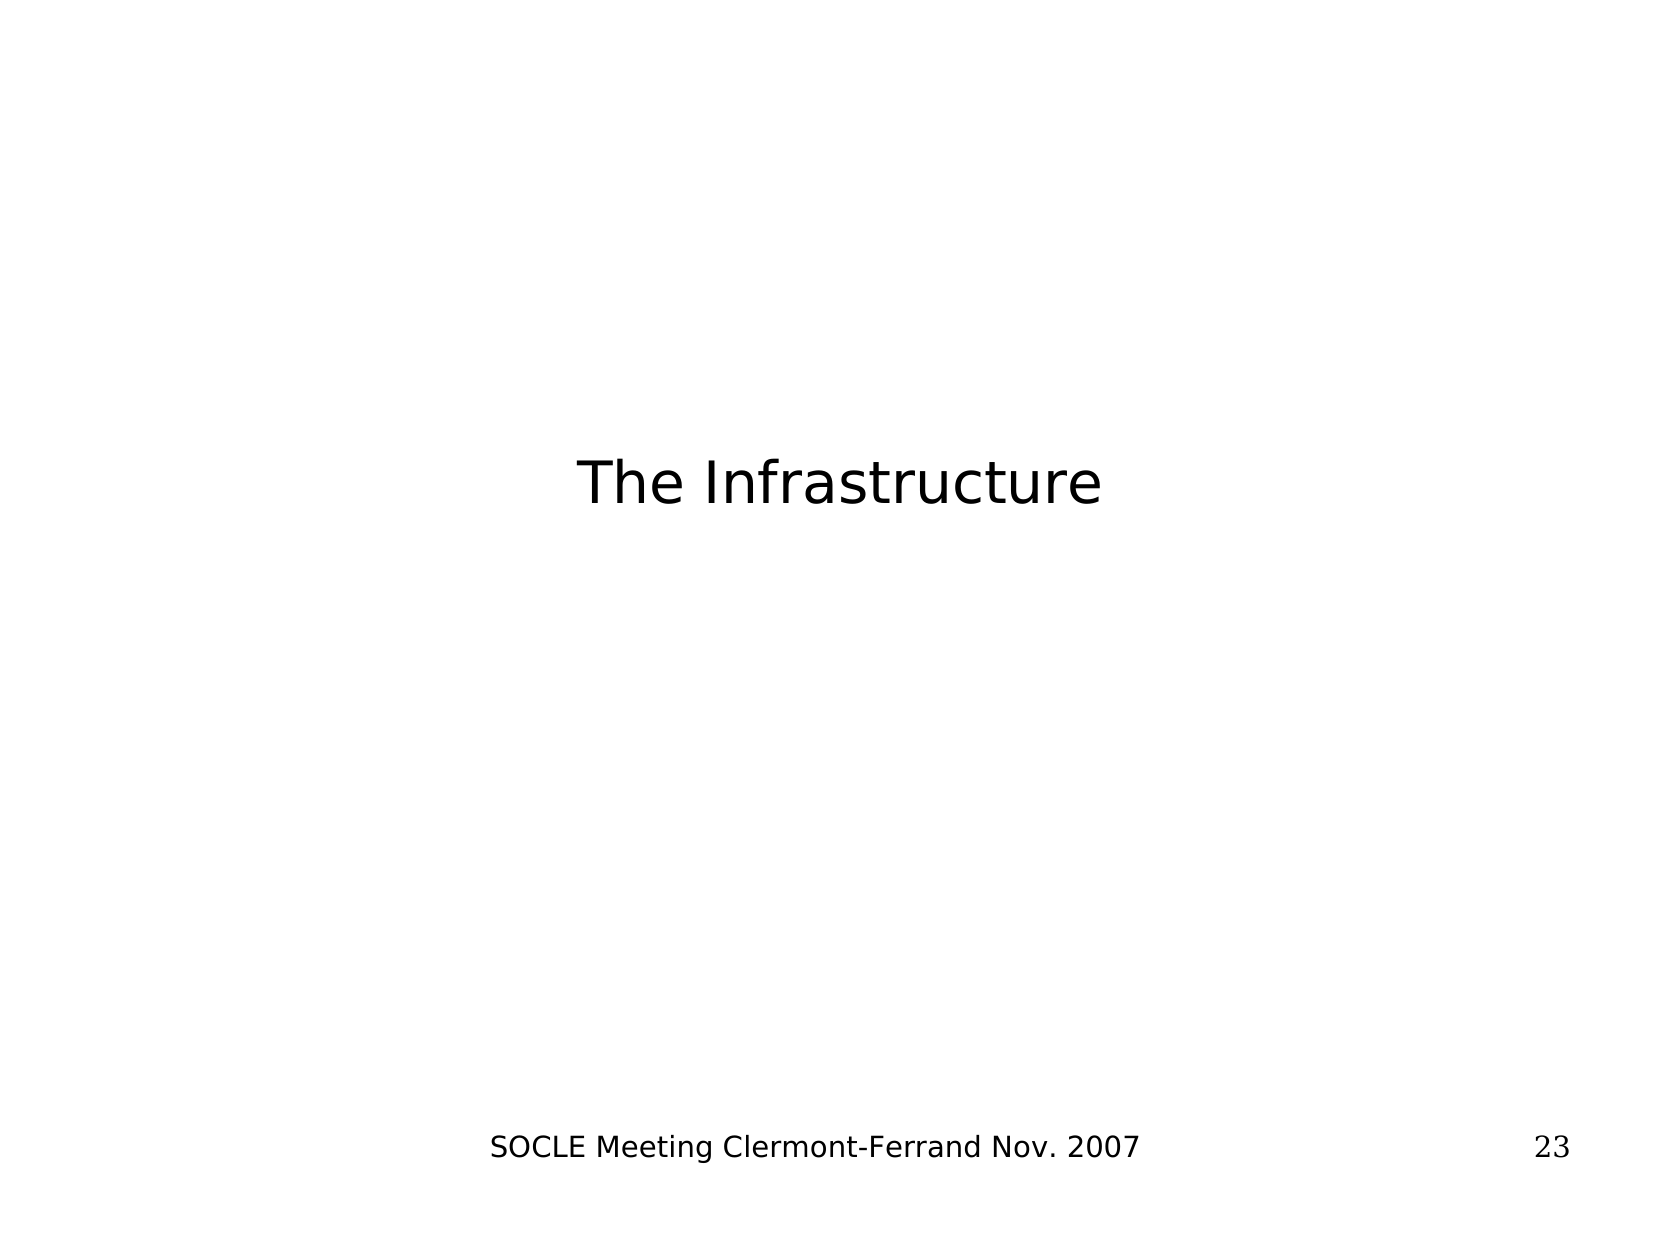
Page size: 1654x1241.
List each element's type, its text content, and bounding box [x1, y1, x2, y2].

text_box The Infrastructure [562, 442, 1120, 526]
